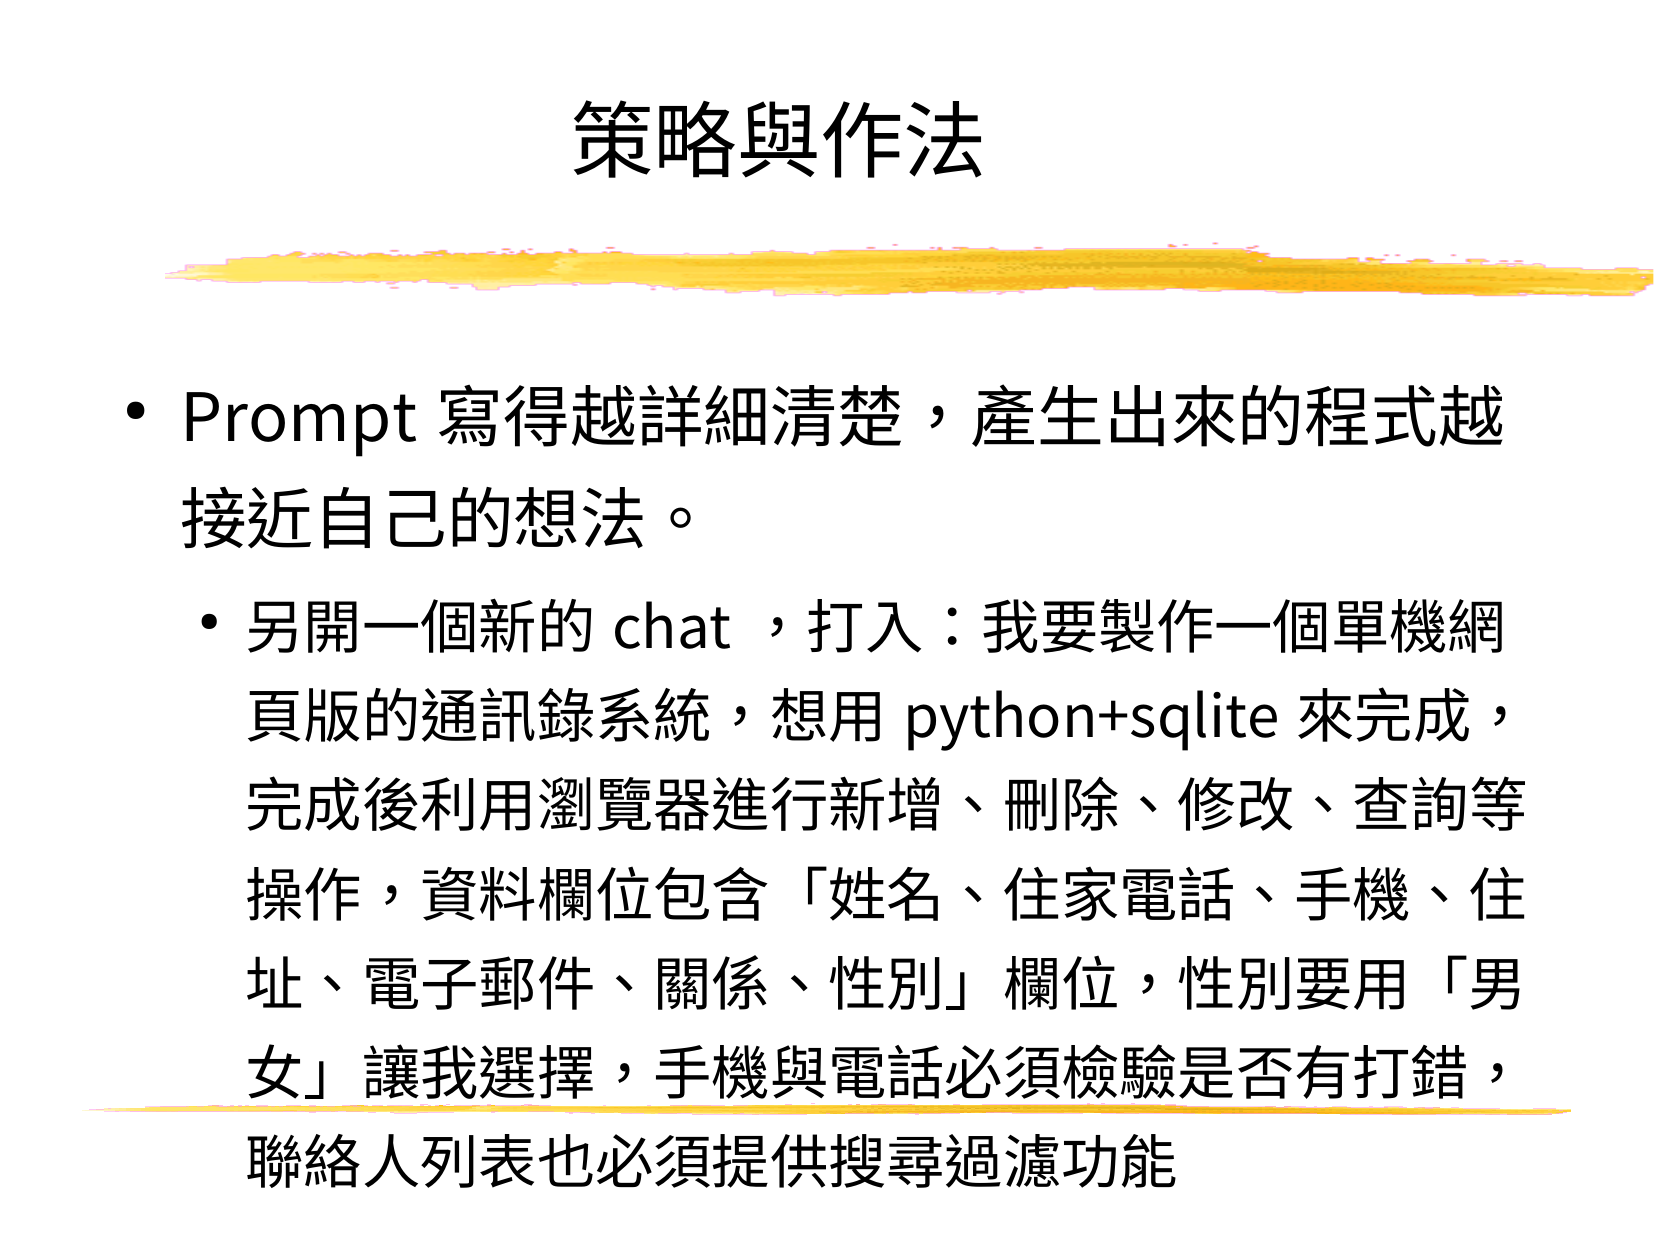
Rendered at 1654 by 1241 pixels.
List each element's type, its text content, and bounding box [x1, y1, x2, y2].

picture [165, 237, 1654, 308]
picture [82, 1102, 1571, 1117]
list Prompt寫得越詳細清楚，產生出來的程式越接近自己的想法。 另開一個新的chat，打入：我要製作一個單機網頁版的通訊錄系統，想用python+sqlite來完成，完成後利用瀏覽器進行新增、刪除、修改、查詢等操作，資料欄位包含「姓名、住家電話、手機、住址、電子郵件、關係、性別」欄位，性別要用「男女」讓我選擇，手機與電話必須檢驗是否有打錯，聯絡人列表也必須提供搜尋過濾功能 [124, 358, 1530, 1103]
title 策略與作法 [76, 28, 1482, 235]
